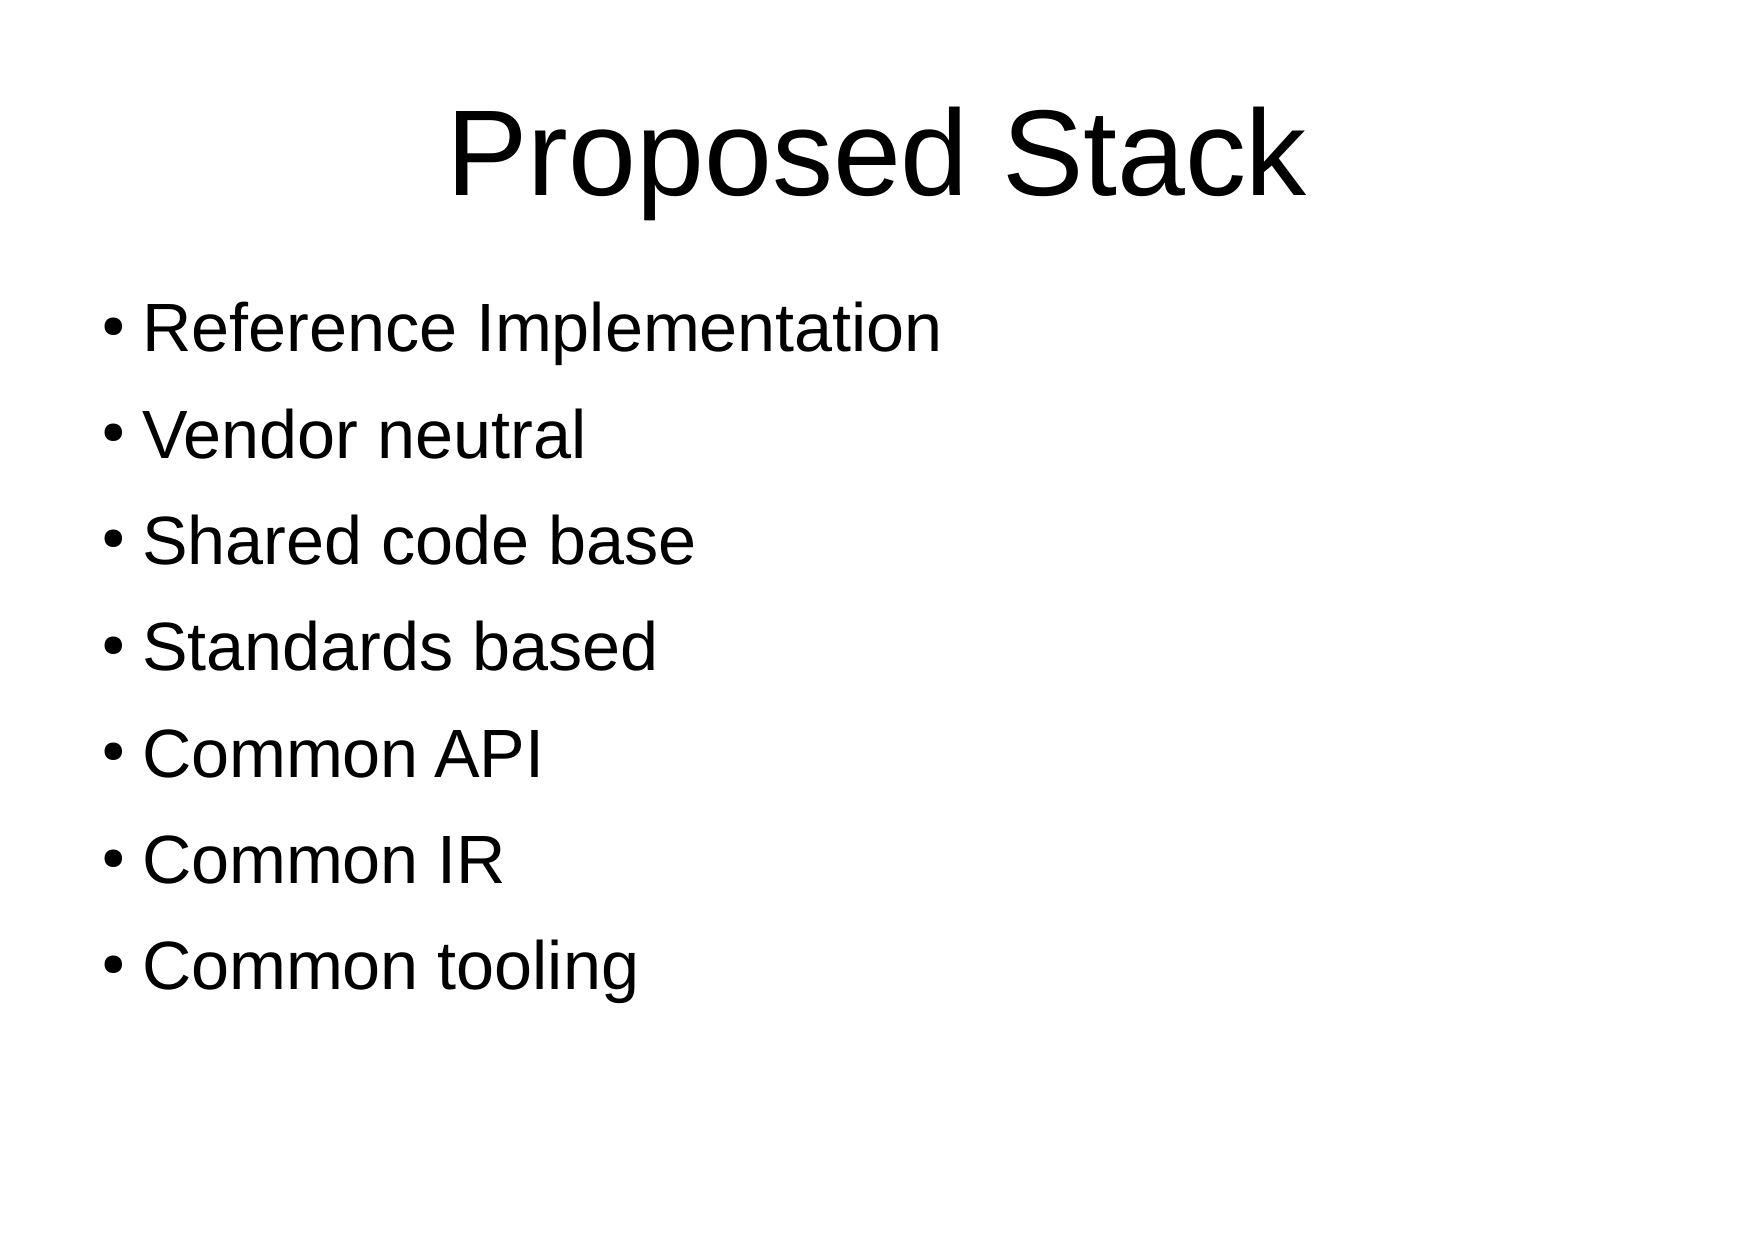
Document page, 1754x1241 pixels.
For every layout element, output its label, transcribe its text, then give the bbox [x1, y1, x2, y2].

list Reference Implementation Vendor neutral Shared code base Standards based Common API Common IR Common tooling [87, 289, 1667, 1010]
title Proposed Stack [87, 49, 1667, 257]
